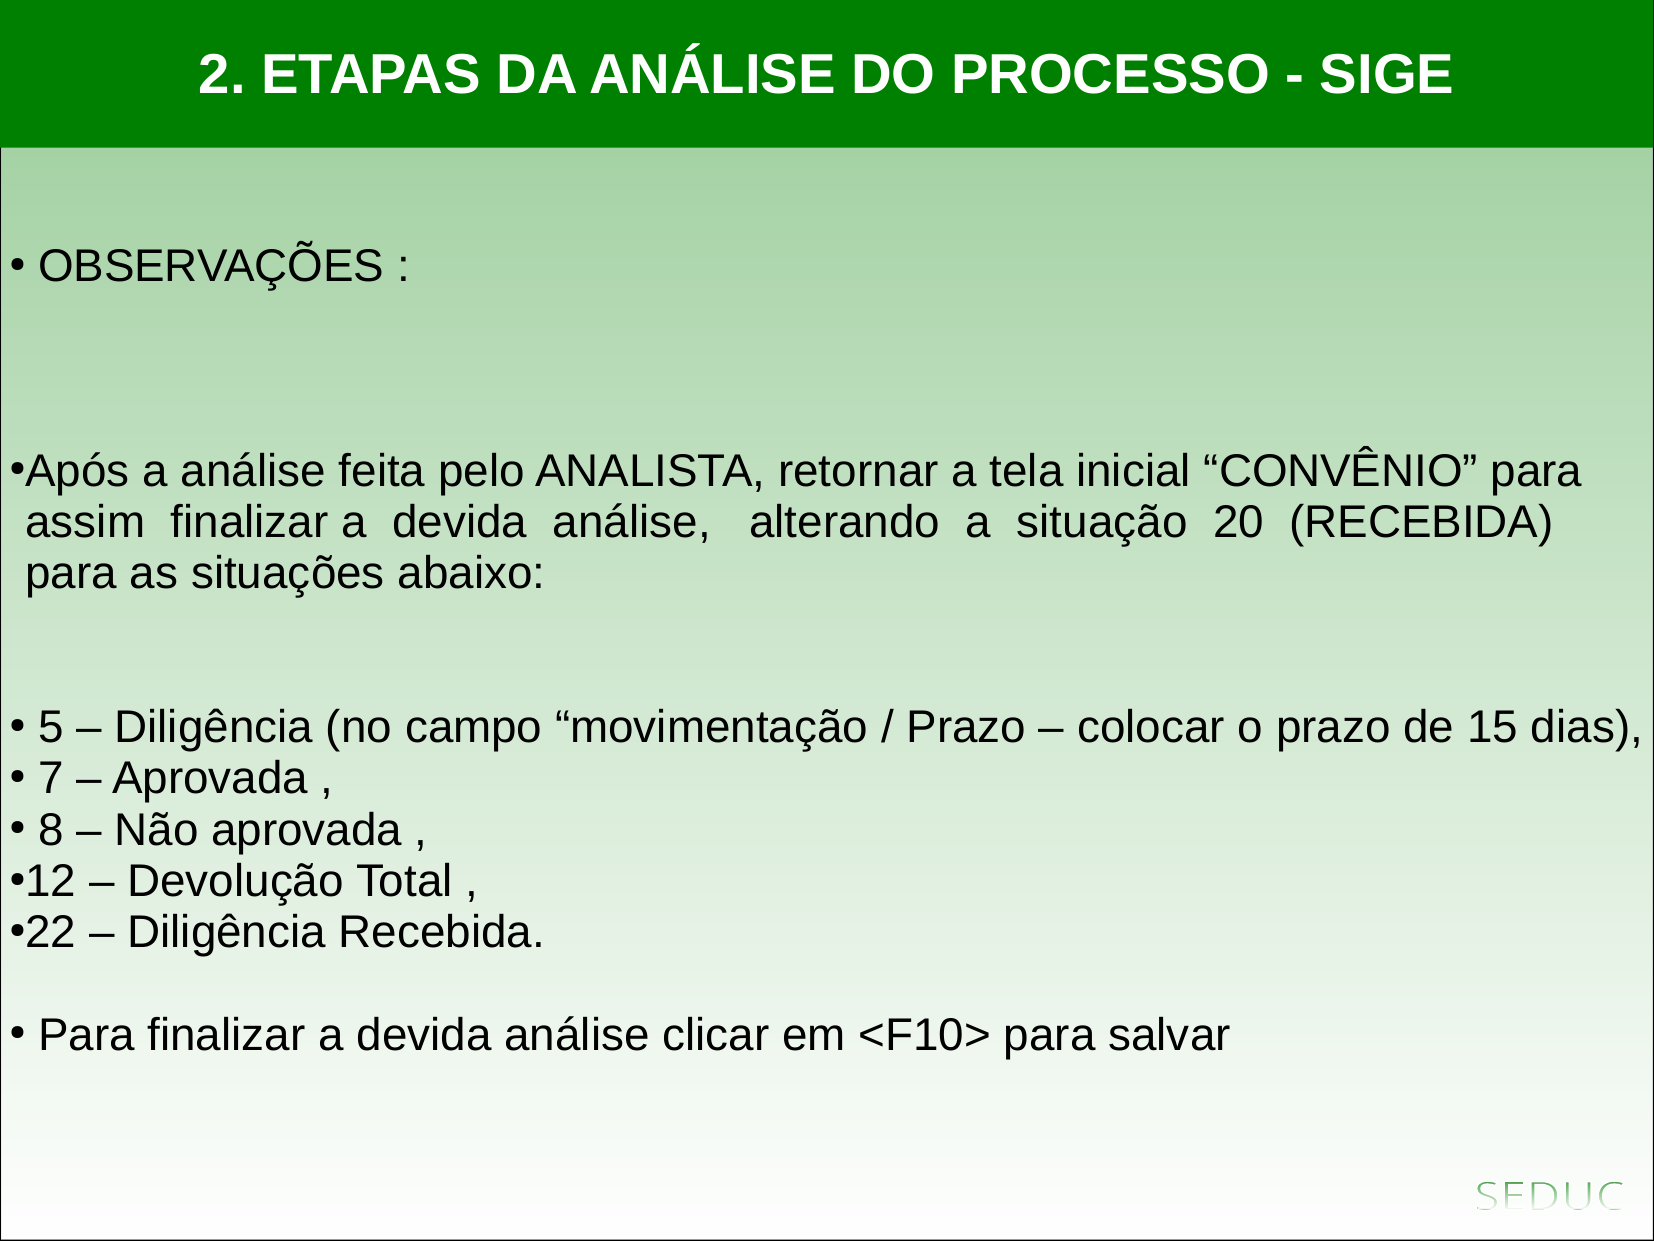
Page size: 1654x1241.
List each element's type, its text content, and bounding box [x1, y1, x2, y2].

text_box SEDUC [1530, 1181, 1558, 1211]
text_box SEDUC [1565, 1181, 1592, 1211]
text_box SEDUC [1476, 1181, 1498, 1211]
text_box OBSERVAÇÕES : Após a análise feita pelo ANALISTA, retornar a tela inicial “CONVÊNIO” para assim finalizar a devida análise, alterando a situação 20 (RECEBIDA) para as situações abaixo: 5 – Diligência (no campo “movimentação / Prazo – colocar o prazo de 15 dias), 7 – Aprovada , 8 – Não aprovada , 12 – Devolução Total , 22 – Diligência Recebida. Para finalizar a devida análise clicar em <F10> para salvar [0, 148, 1654, 1152]
text_box [0, 1152, 1654, 1241]
text_box SEDUC [1598, 1181, 1624, 1211]
text_box 2. ETAPAS DA ANÁLISE DO PROCESSO - SIGE [0, 0, 1654, 148]
text_box SEDUC [1504, 1181, 1524, 1211]
